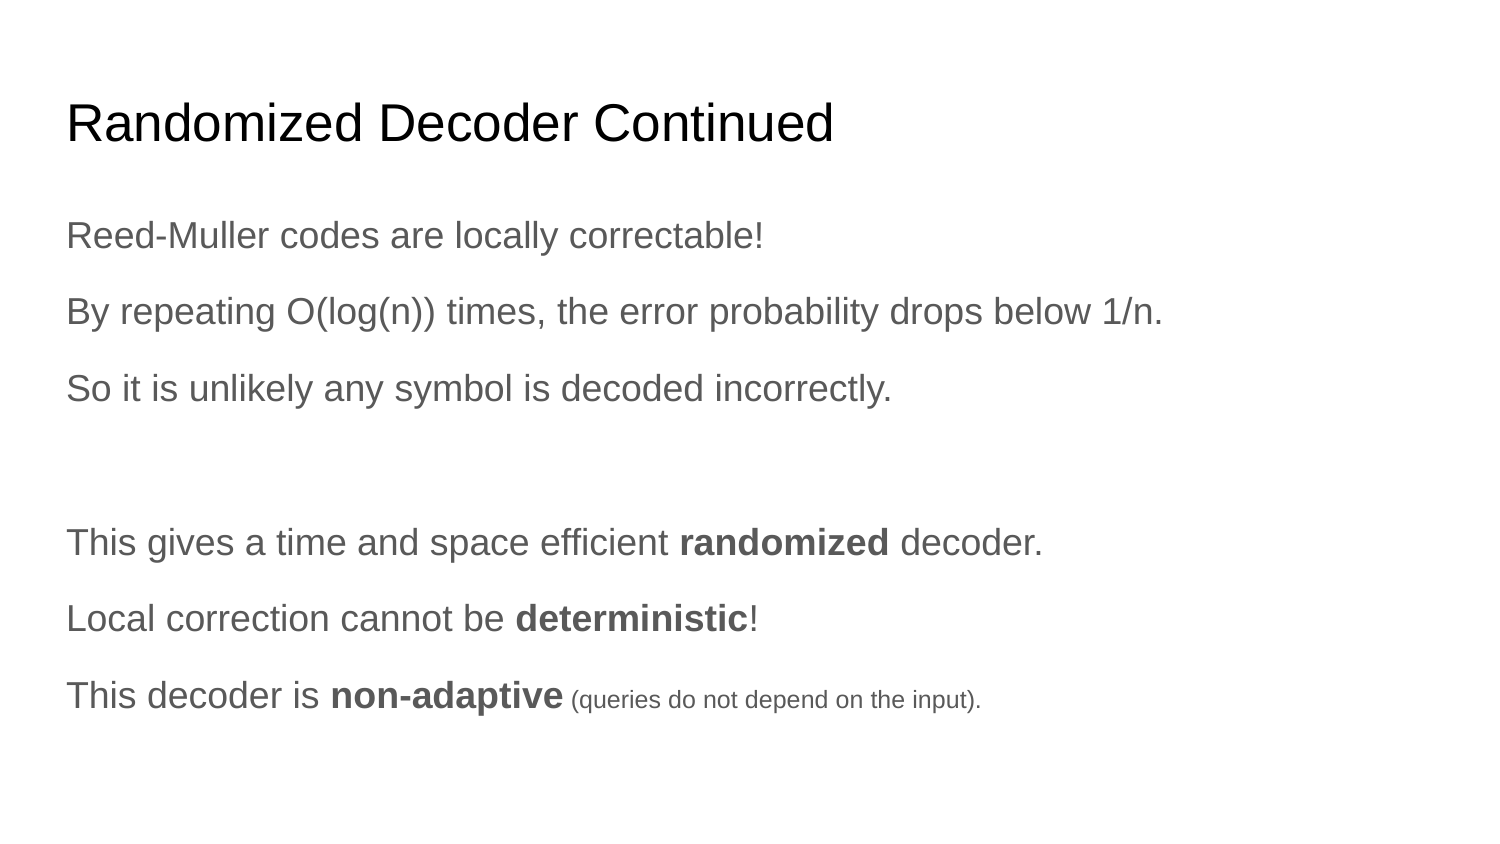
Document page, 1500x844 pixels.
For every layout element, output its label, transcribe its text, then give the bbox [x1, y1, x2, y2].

title Randomized Decoder Continued [51, 72, 1449, 167]
list Reed-Muller codes are locally correctable! By repeating O(log(n)) times, the error probability drops below 1/n. So it is unlikely any symbol is decoded incorrectly. This gives a time and space efficient randomized decoder. Local correction cannot be deterministic! This decoder is non-adaptive (queries do not depend on the input). [51, 189, 1449, 768]
